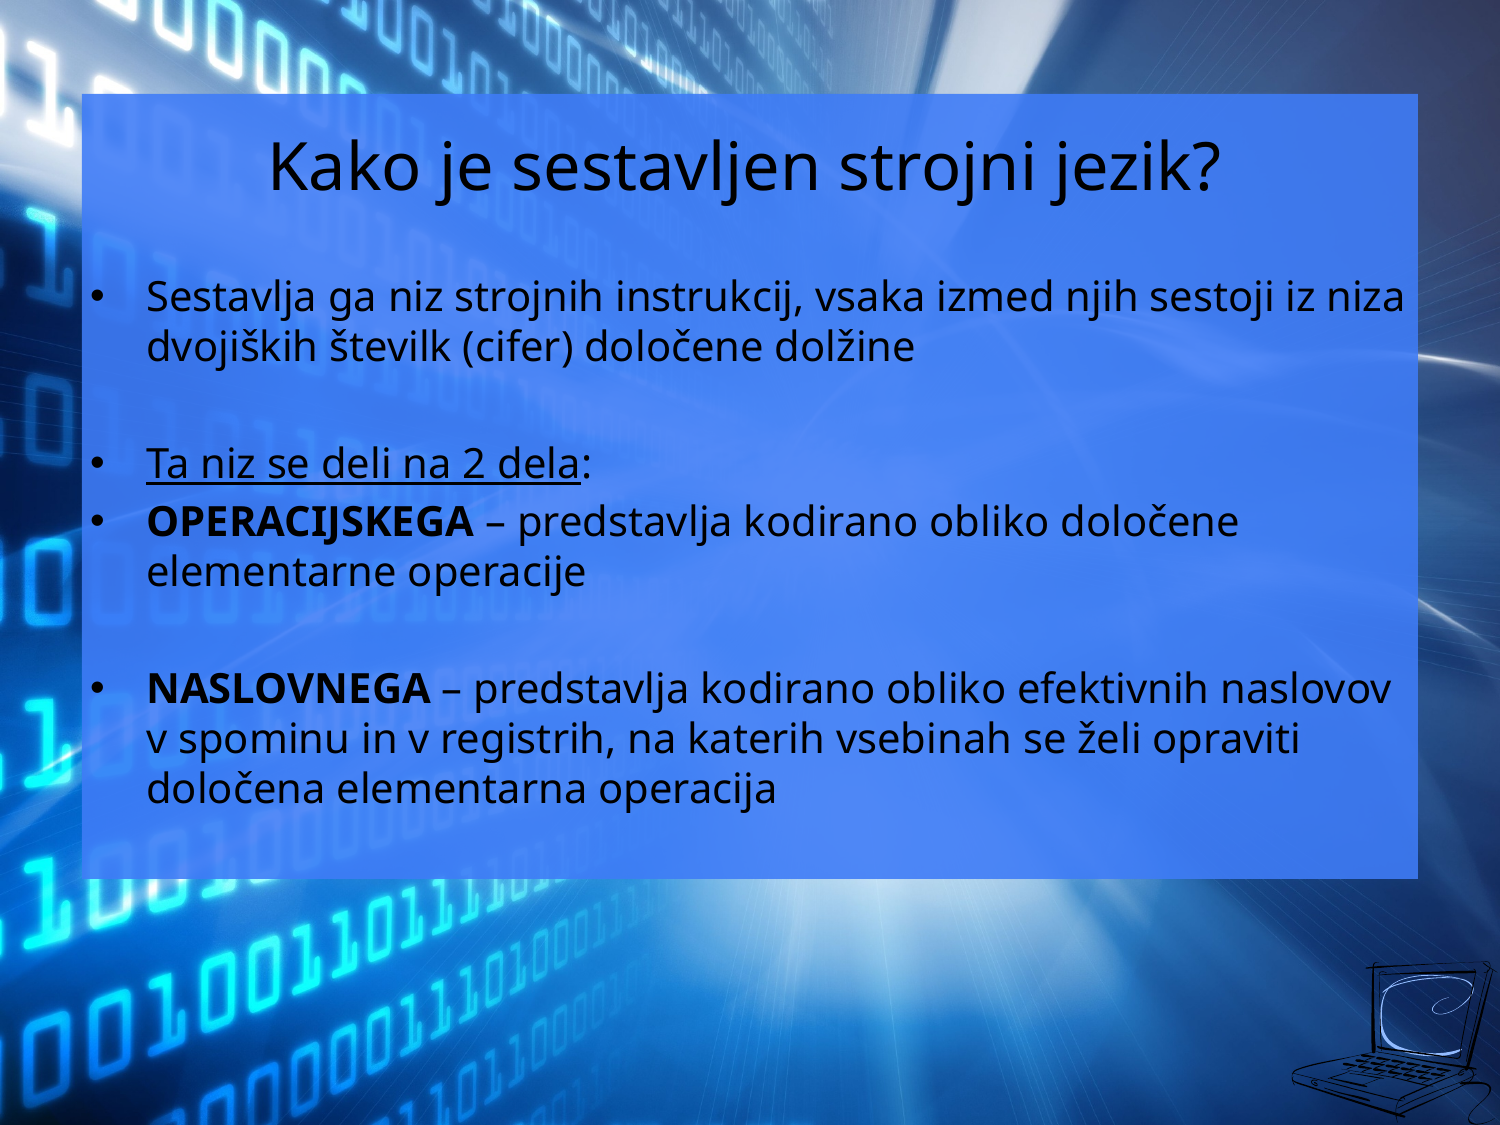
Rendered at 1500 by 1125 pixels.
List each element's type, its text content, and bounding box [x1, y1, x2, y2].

list Sestavlja ga niz strojnih instrukcij, vsaka izmed njih sestoji iz niza dvojiških številk (cifer) določene dolžine Ta niz se deli na 2 dela: OPERACIJSKEGA – predstavlja kodirano obliko določene elementarne operacije NASLOVNEGA – predstavlja kodirano obliko efektivnih naslovov v spominu in v registrih, na katerih vsebinah se želi opraviti določena elementarna operacija [75, 262, 1425, 1005]
picture [0, 0, 1500, 1125]
title Kako je sestavljen strojni jezik? [70, 70, 1421, 258]
text_box [81, 258, 1418, 262]
